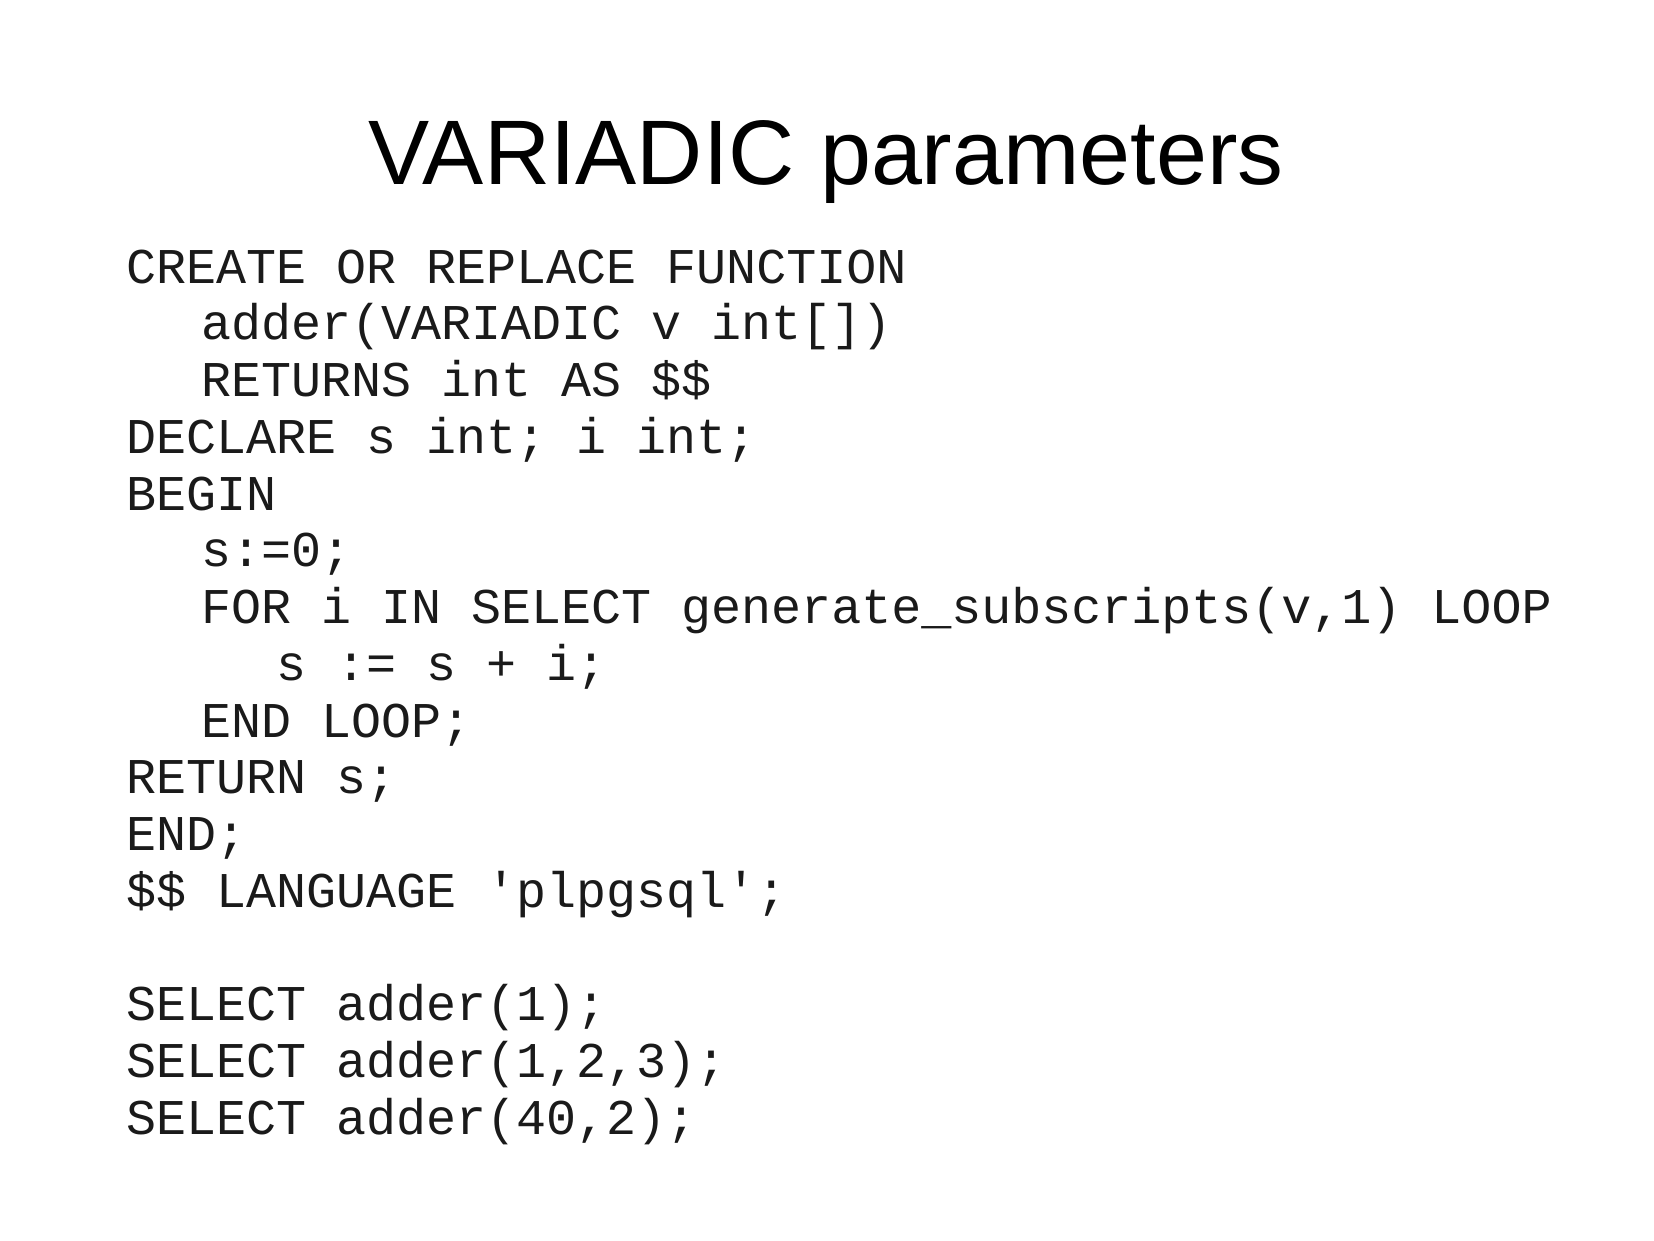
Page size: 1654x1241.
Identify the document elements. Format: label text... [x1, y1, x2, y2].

title VARIADIC parameters [82, 56, 1571, 250]
text_box CREATE OR REPLACE FUNCTION adder(VARIADIC v int[]) RETURNS int AS $$ DECLARE s int; i int; BEGIN s:=0; FOR i IN SELECT generate_subscripts(v,1) LOOP s := s + i; END LOOP; RETURN s; END; $$ LANGUAGE 'plpgsql'; SELECT adder(1); SELECT adder(1,2,3); SELECT adder(40,2); [111, 233, 1654, 1161]
